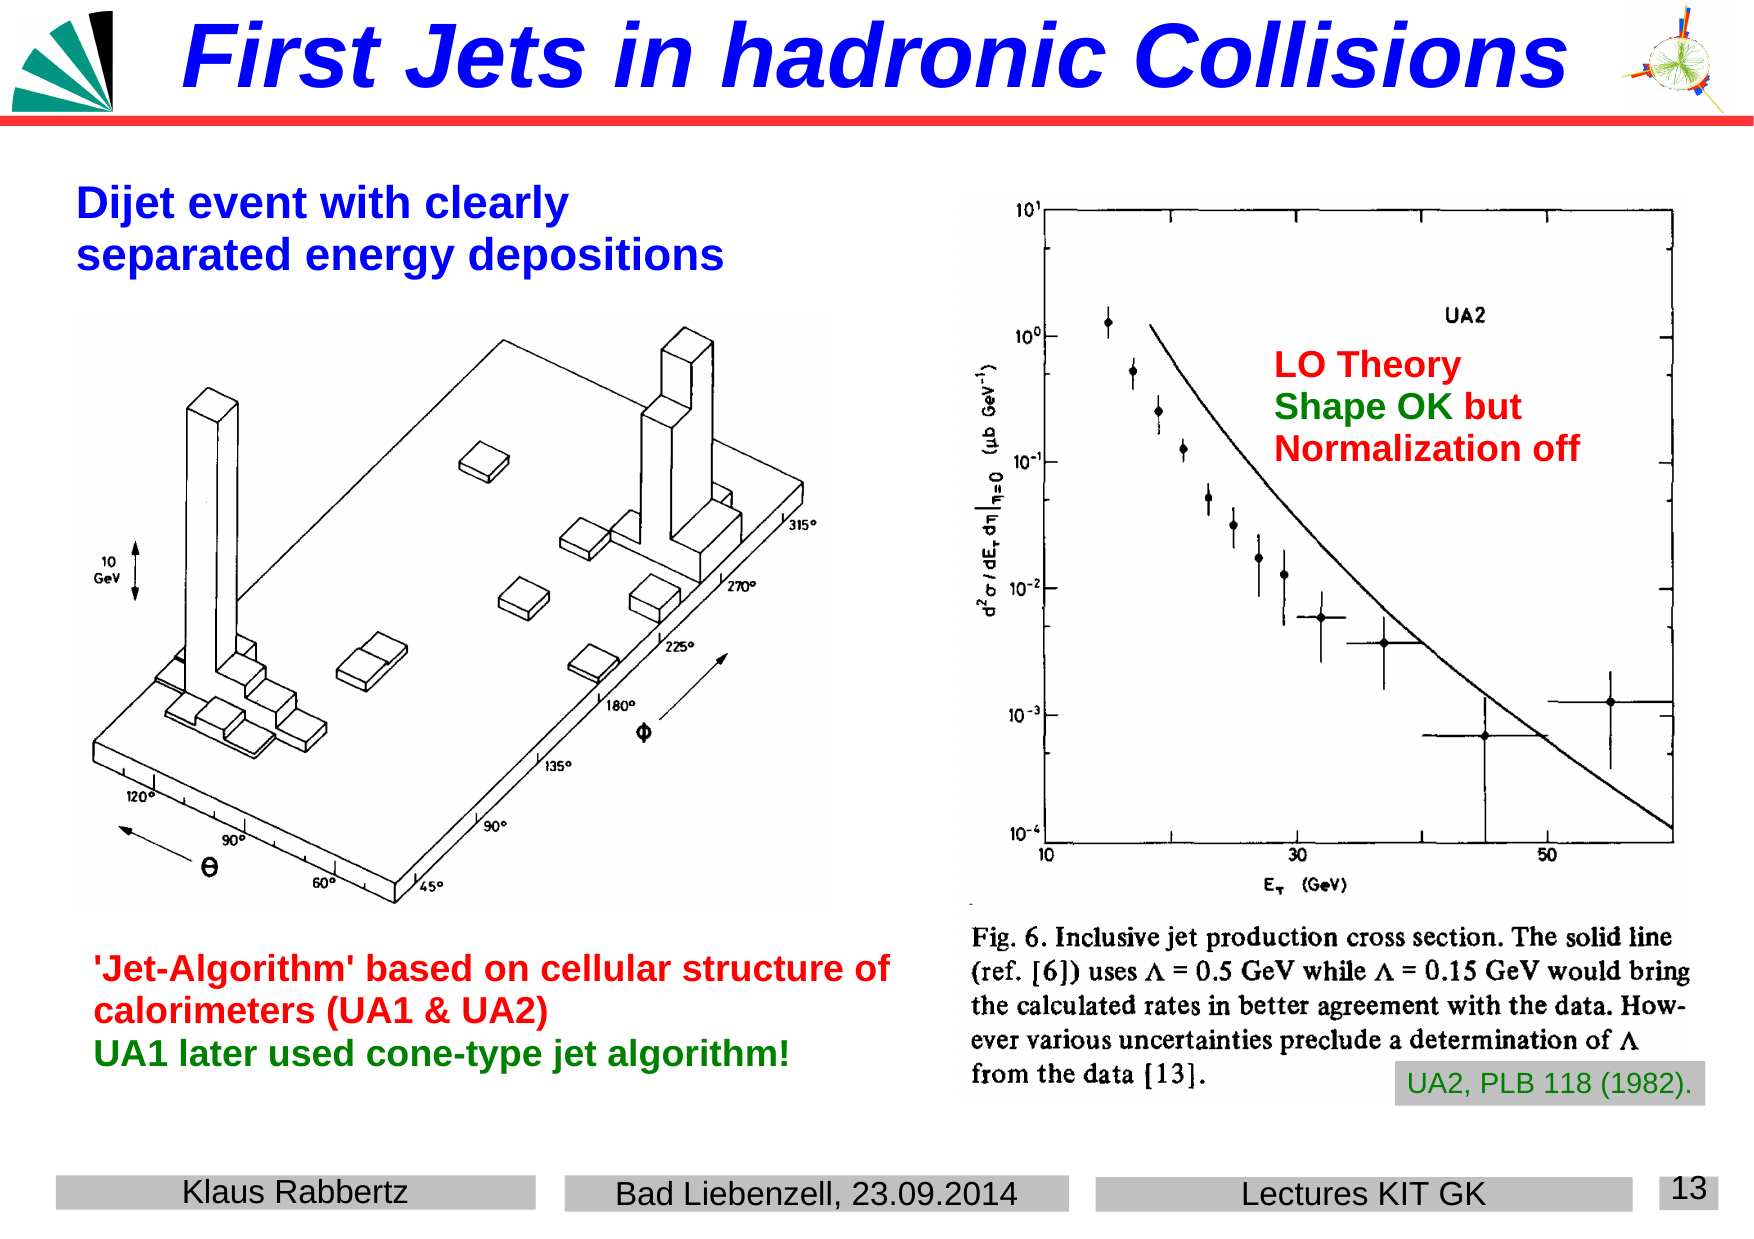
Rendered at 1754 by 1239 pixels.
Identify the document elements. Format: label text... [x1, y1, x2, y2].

text_box 'Jet-Algorithm' based on cellular structure of calorimeters (UA1 & UA2) UA1 later used cone-type jet algorithm! [81, 942, 902, 1080]
picture [1622, 5, 1738, 113]
text_box Dijet event with clearly separated energy depositions [64, 171, 737, 286]
text_box UA2, PLB 118 (1982). [1395, 1061, 1704, 1106]
text_box LO Theory Shape OK but Normalization off [1262, 337, 1593, 476]
picture [74, 310, 833, 912]
picture [956, 193, 1690, 1100]
title First Jets in hadronic Collisions [153, 0, 1600, 113]
picture [12, 11, 113, 113]
